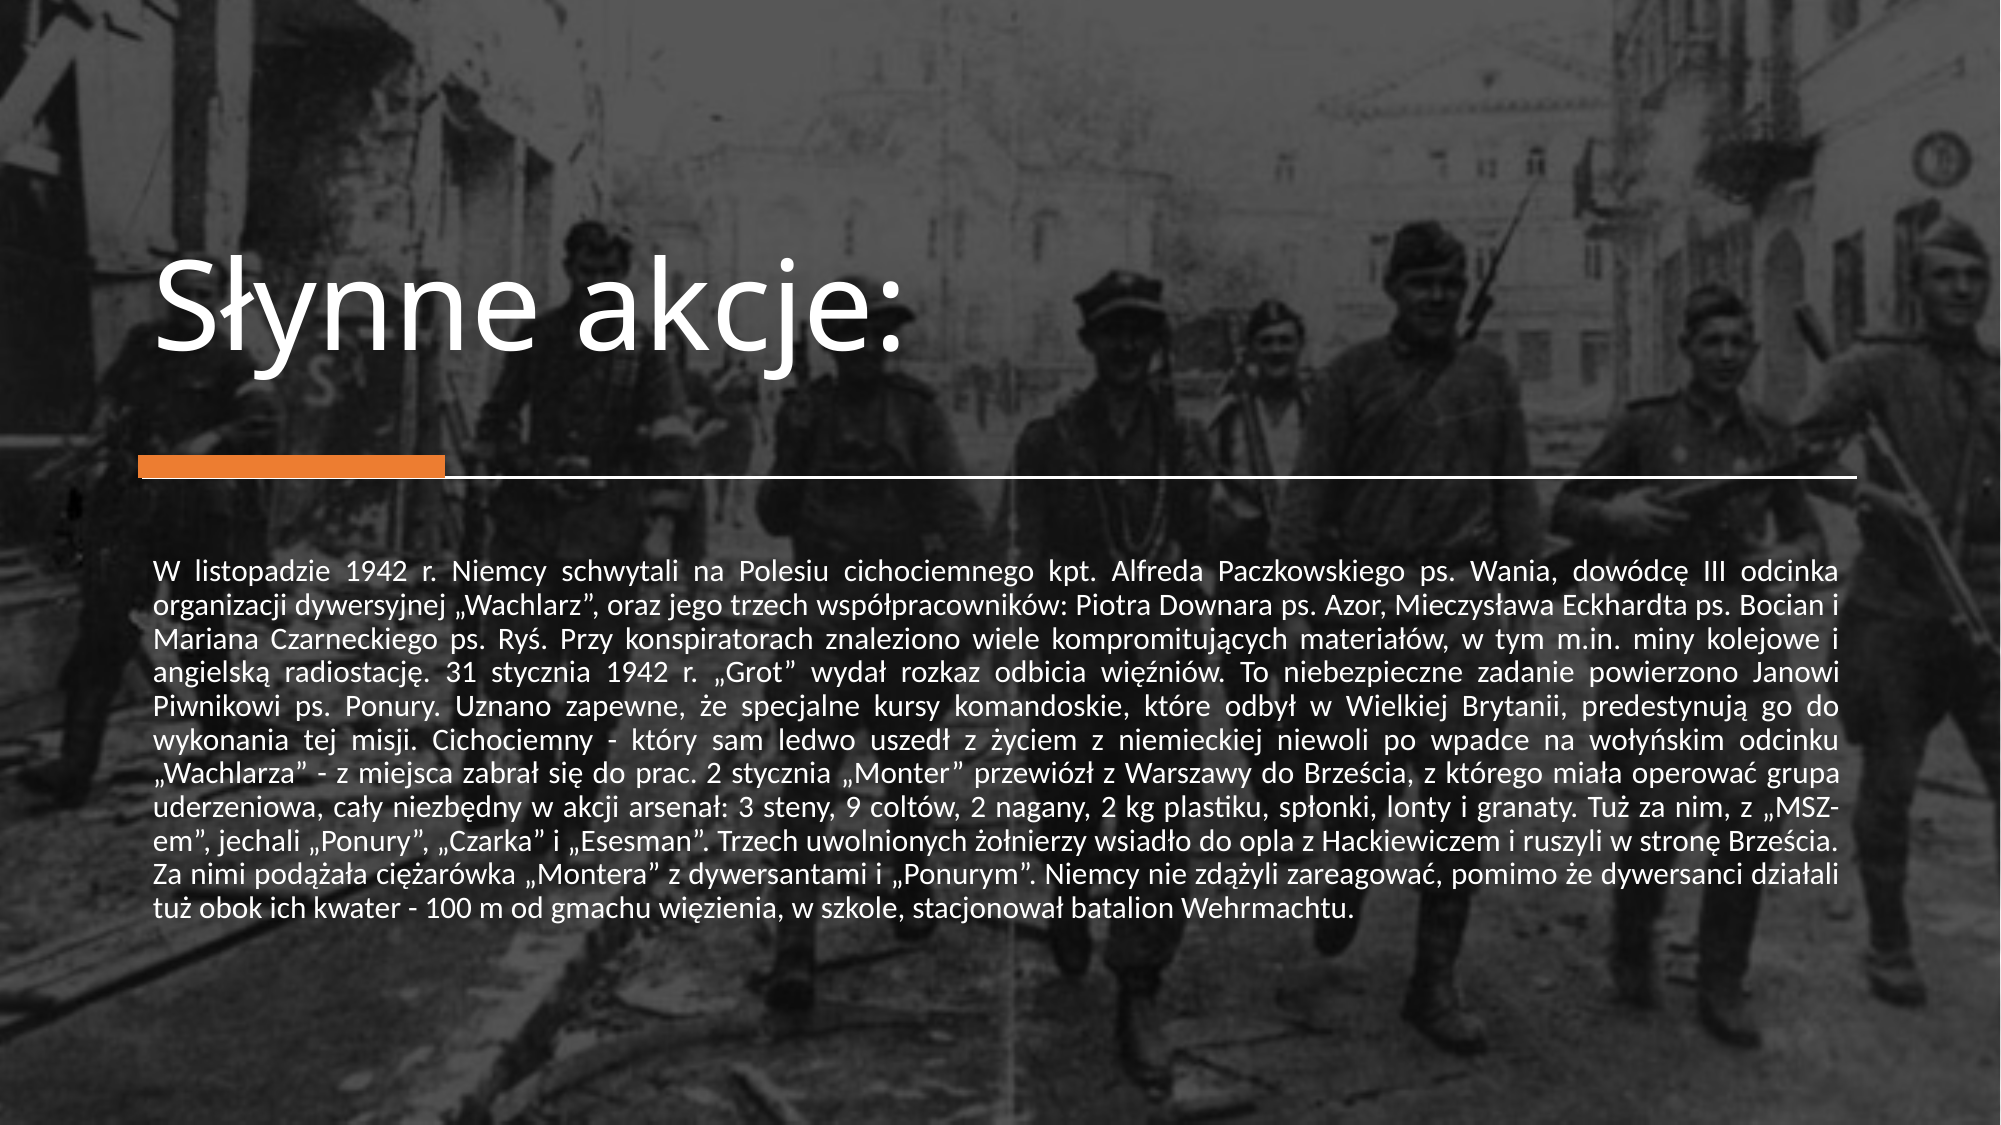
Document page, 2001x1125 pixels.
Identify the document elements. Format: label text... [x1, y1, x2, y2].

text_box [138, 455, 1857, 479]
title Słynne akcje: [138, 69, 1862, 385]
list W listopadzie 1942 r. Niemcy schwytali na Polesiu cichociemnego kpt. Alfreda Paczkowskiego ps. Wania, dowódcę III odcinka organizacji dywersyjnej „Wachlarz”, oraz jego trzech współpracowników: Piotra Downara ps. Azor, Mieczysława Eckhardta ps. Bocian i Mariana Czarneckiego ps. Ryś. Przy konspiratorach znaleziono wiele kompromitujących materiałów, w tym m.in. miny kolejowe i angielską radiostację. 31 stycznia 1942 r. „Grot” wydał rozkaz odbicia więźniów. To niebezpieczne zadanie powierzono Janowi Piwnikowi ps. Ponury. Uznano zapewne, że specjalne kursy komandoskie, które odbył w Wielkiej Brytanii, predestynują go do wykonania tej misji. Cichociemny - który sam ledwo uszedł z życiem z niemieckiej niewoli po wpadce na wołyńskim odcinku „Wachlarza” - z miejsca zabrał się do prac. 2 stycznia „Monter” przewiózł z Warszawy do Brześcia, z którego miała operować grupa uderzeniowa, cały niezbędny w akcji arsenał: 3 steny, 9 coltów, 2 nagany, 2 kg plastiku, spłonki, lonty i granaty. Tuż za nim, z „MSZ-em”, jechali „Ponury”, „Czarka” i „Esesman”. Trzech uwolnionych żołnierzy wsiadło do opla z Hackiewiczem i ruszyli w stronę Brześcia. Za nimi podążała ciężarówka „Montera” z dywersantami i „Ponurym”. Niemcy nie zdążyli zareagować, pomimo że dywersanci działali tuż obok ich kwater - 100 m od gmachu więzienia, w szkole, stacjonował batalion Wehrmachtu. [138, 547, 1863, 1025]
picture [0, 0, 2000, 1125]
